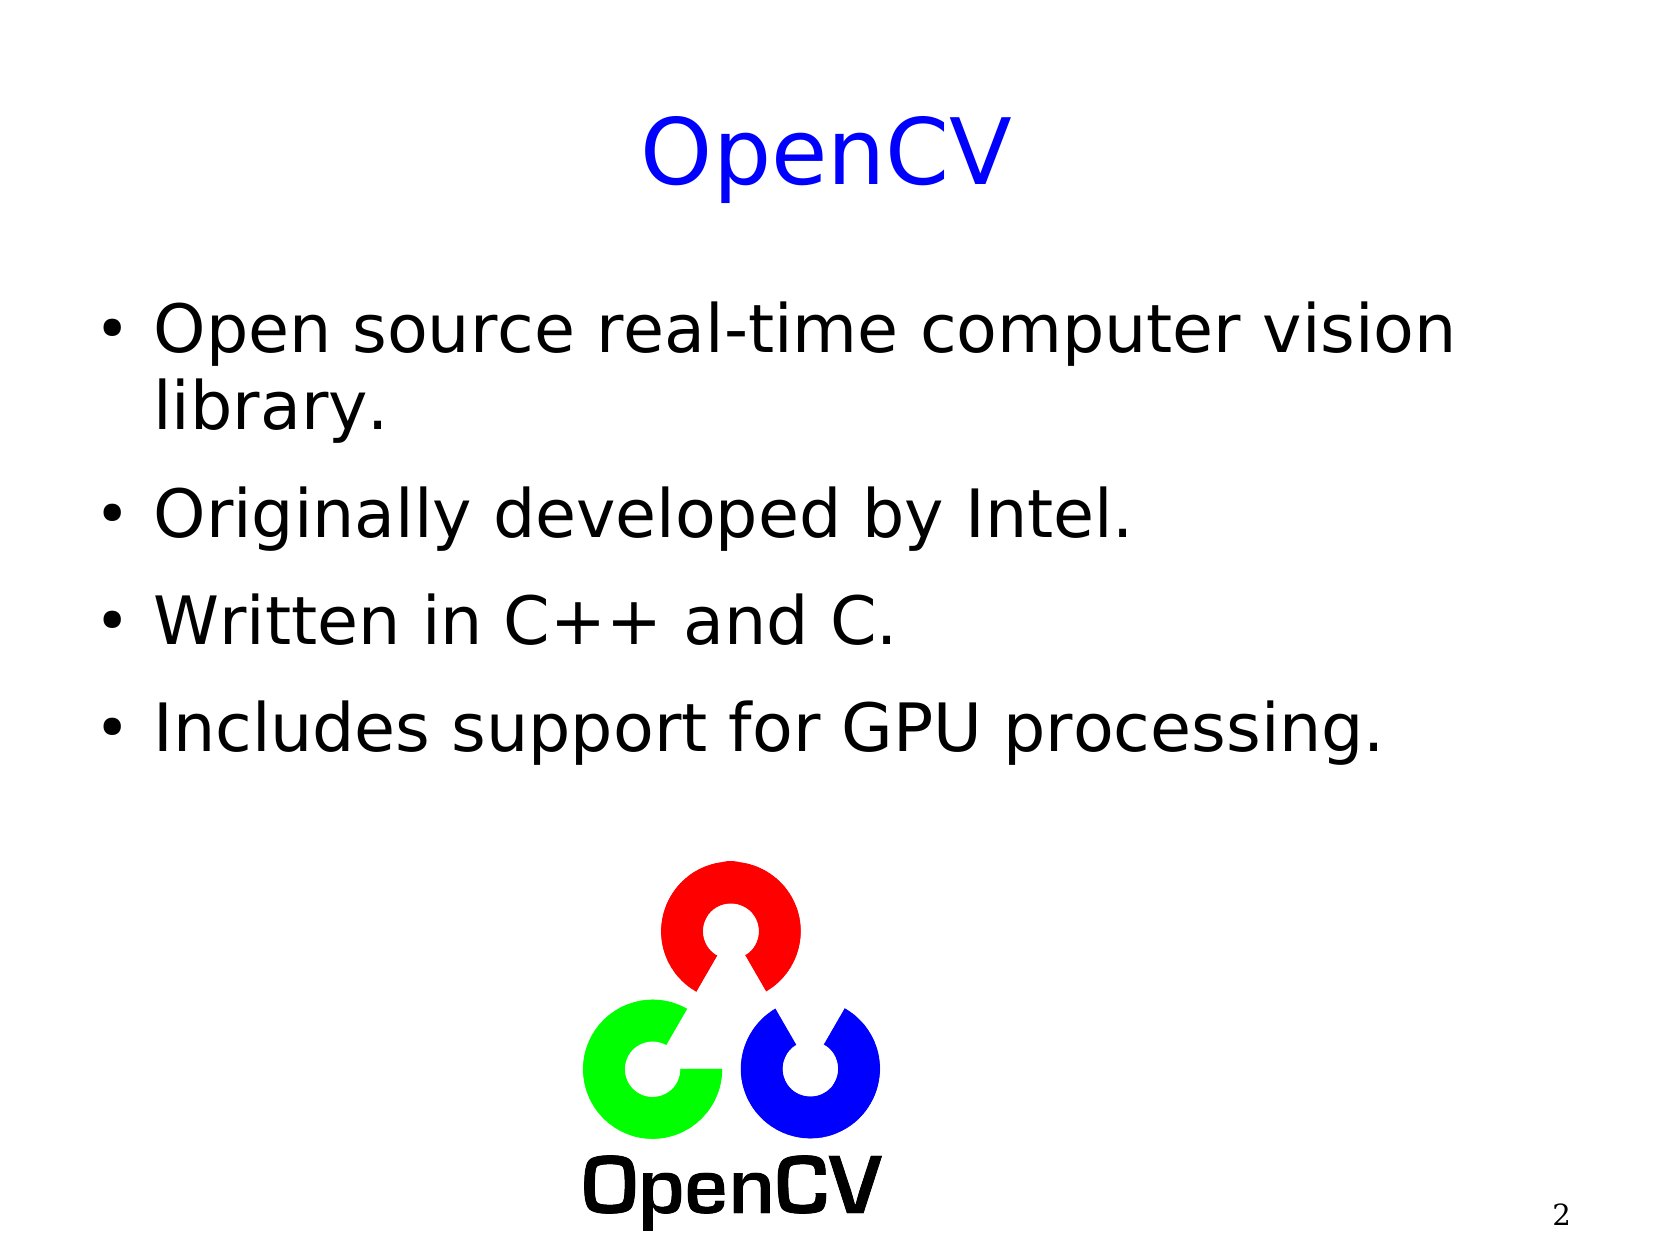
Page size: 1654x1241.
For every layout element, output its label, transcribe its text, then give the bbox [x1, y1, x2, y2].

picture [581, 861, 882, 1231]
list Open source real-time computer vision library. Originally developed by Intel. Written in C++ and C. Includes support for GPU processing. [82, 290, 1571, 1109]
title OpenCV [82, 49, 1571, 257]
